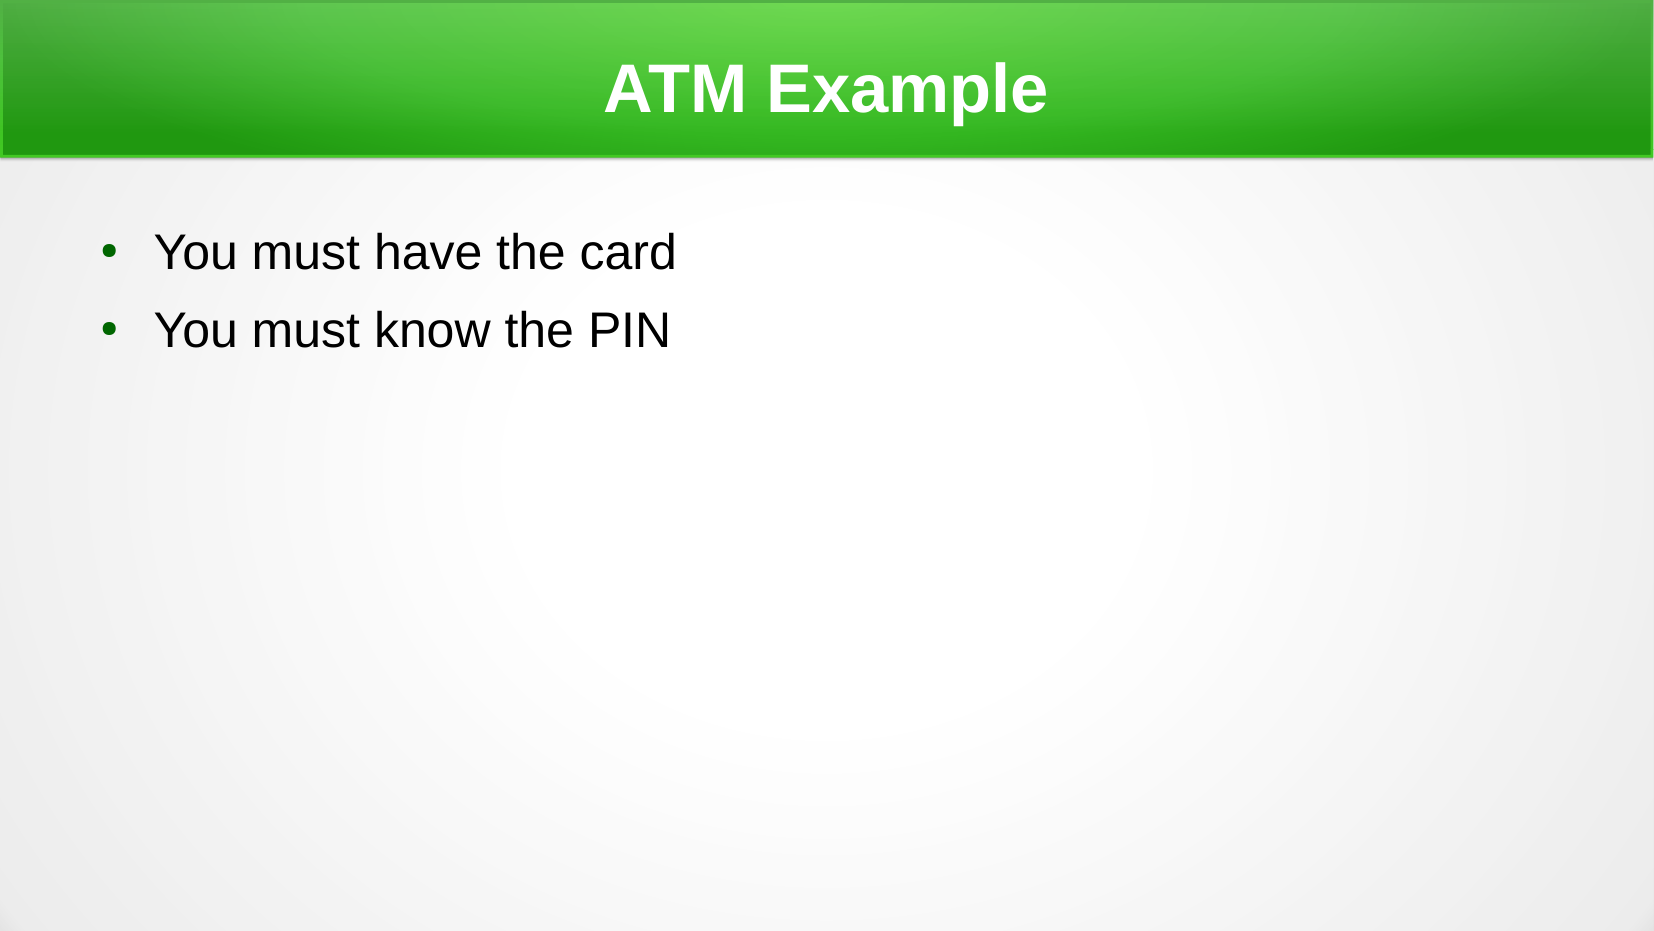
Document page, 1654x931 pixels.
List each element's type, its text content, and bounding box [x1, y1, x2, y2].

title ATM Example [82, 35, 1571, 142]
list You must have the card You must know the PIN [82, 224, 1571, 764]
